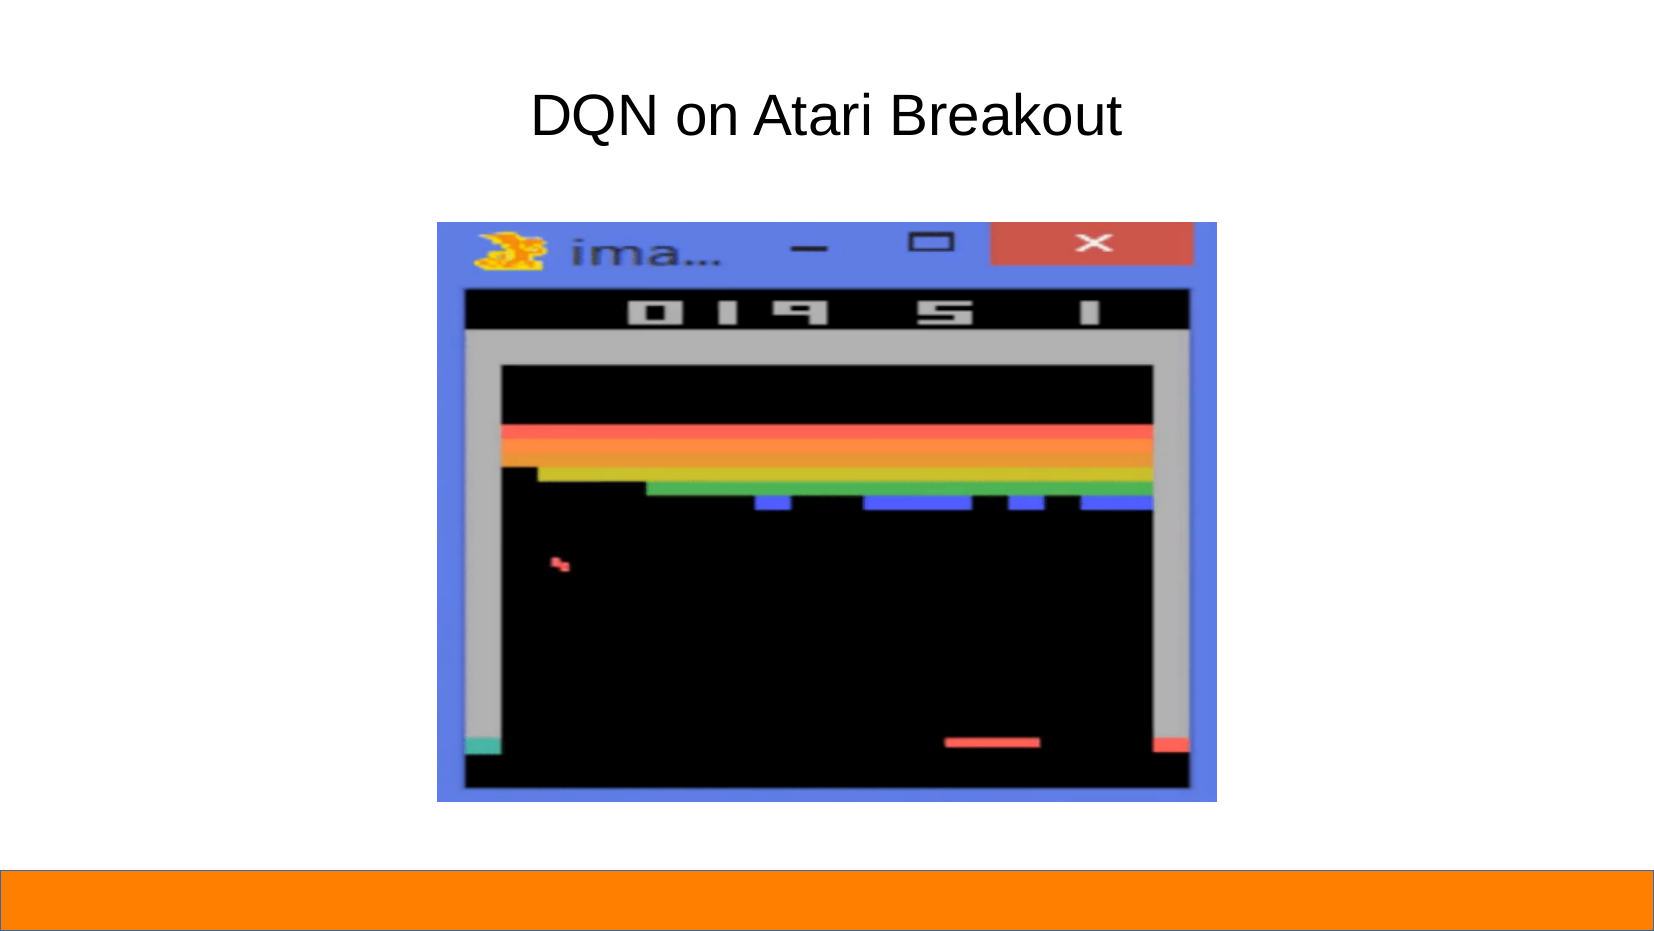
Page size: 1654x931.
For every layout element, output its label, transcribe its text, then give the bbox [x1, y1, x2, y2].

picture [437, 222, 1217, 802]
text_box [0, 870, 1654, 931]
text_box DQN on Atari Breakout [199, 75, 1454, 181]
